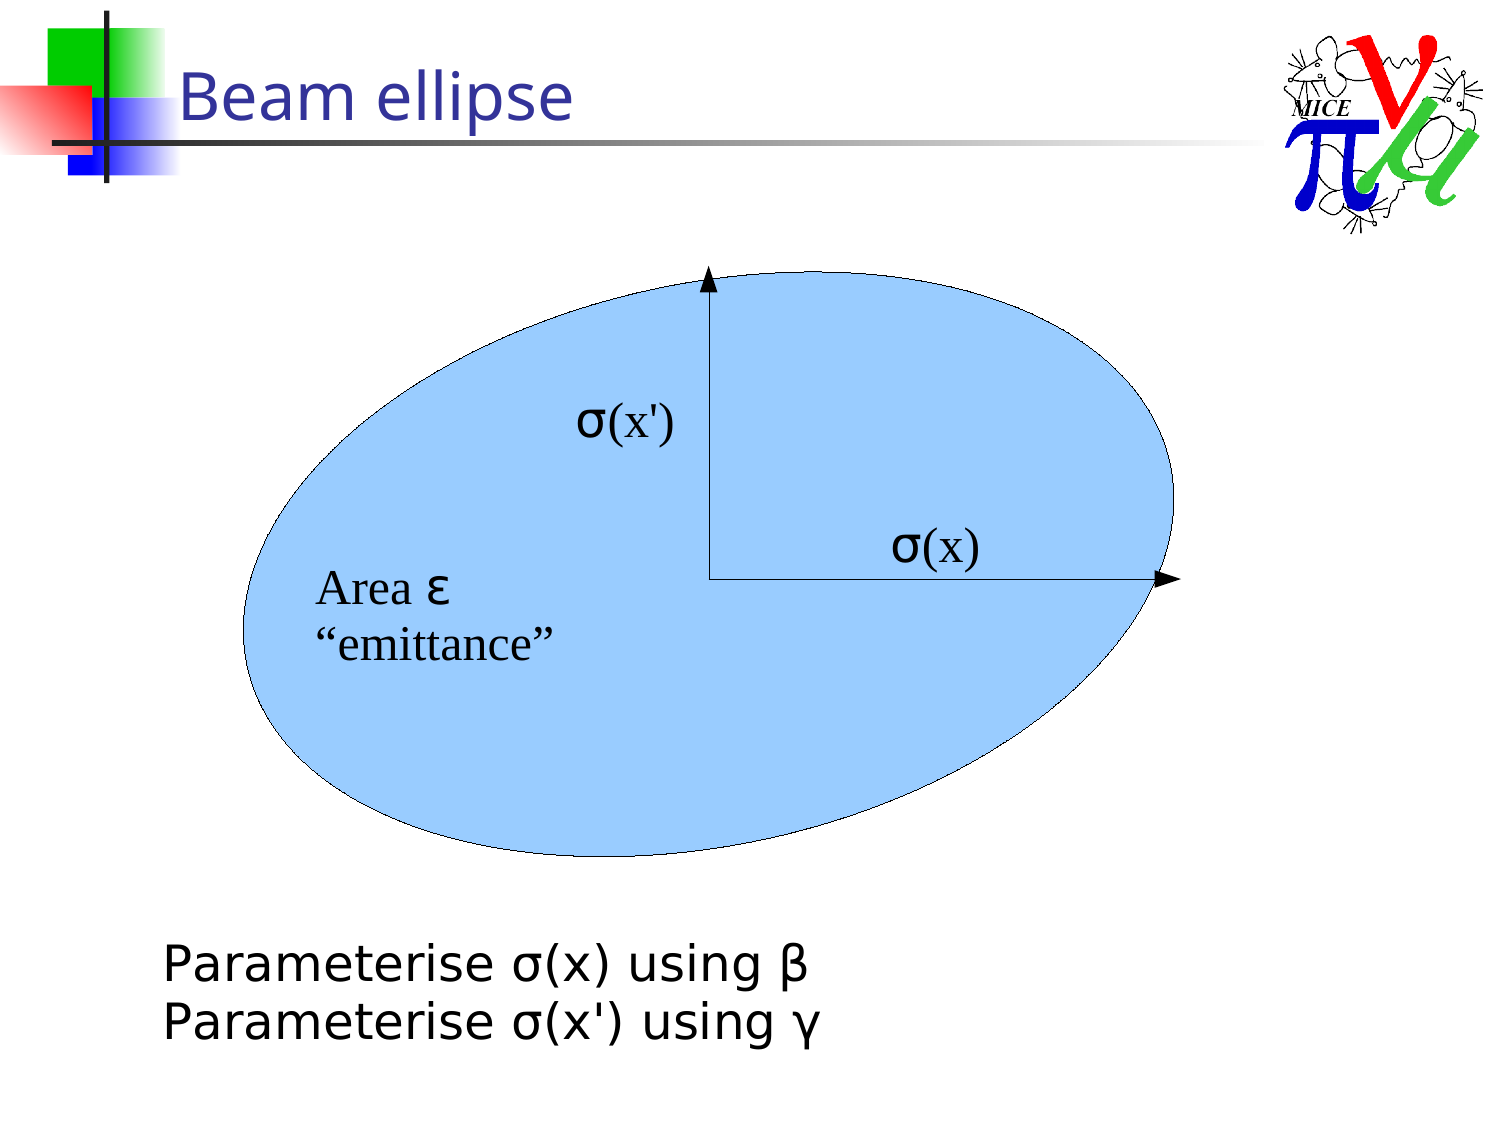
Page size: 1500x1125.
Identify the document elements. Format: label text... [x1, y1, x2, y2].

text_box σ(x') [561, 384, 706, 458]
text_box Parameterise σ(x) using β Parameterise σ(x') using γ [147, 927, 916, 1060]
picture [1264, 5, 1500, 251]
text_box σ(x) [875, 508, 1107, 582]
title Beam ellipse [162, 0, 1441, 148]
text_box Area ɛ “emittance” [300, 550, 820, 680]
text_box [710, 271, 1174, 579]
text_box [243, 280, 1154, 857]
